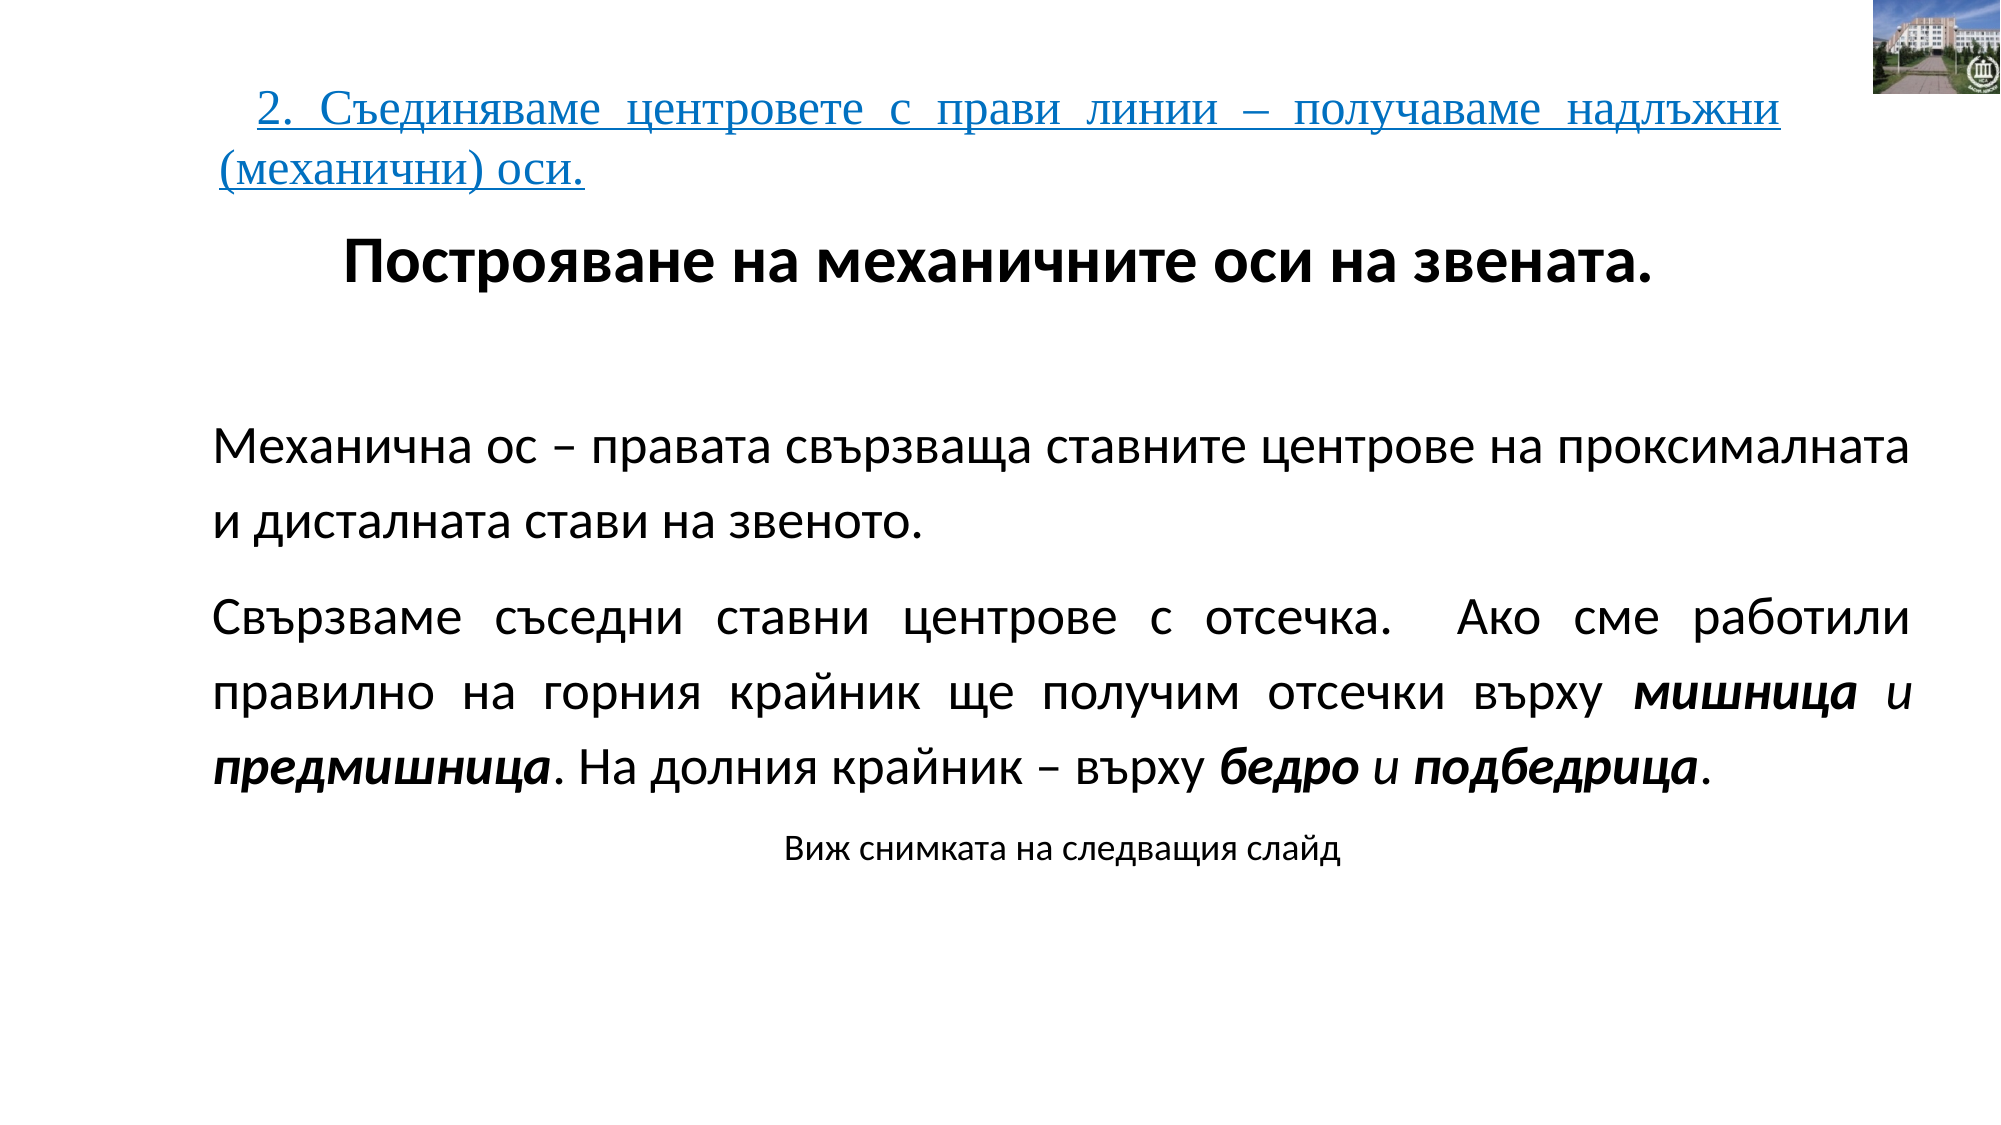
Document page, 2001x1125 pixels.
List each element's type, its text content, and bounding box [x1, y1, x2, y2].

title Построяване на механичните оси на звената. [137, 152, 1863, 370]
list Механична ос – правата свързваща ставните центрове на проксималната и дисталната стави на звеното. Свързваме съседни ставни центрове с отсечка. Ако сме работили правилно на горния крайник ще получим отсечки върху мишница и предмишница. На долния крайник – върху бедро и подбедрица. Виж снимката на следващия слайд [78, 392, 1929, 1066]
text_box 2. Съединяваме центровете с прави линии – получаваме надлъжни (механични) оси. [204, 67, 1796, 204]
picture [1873, 0, 2000, 94]
